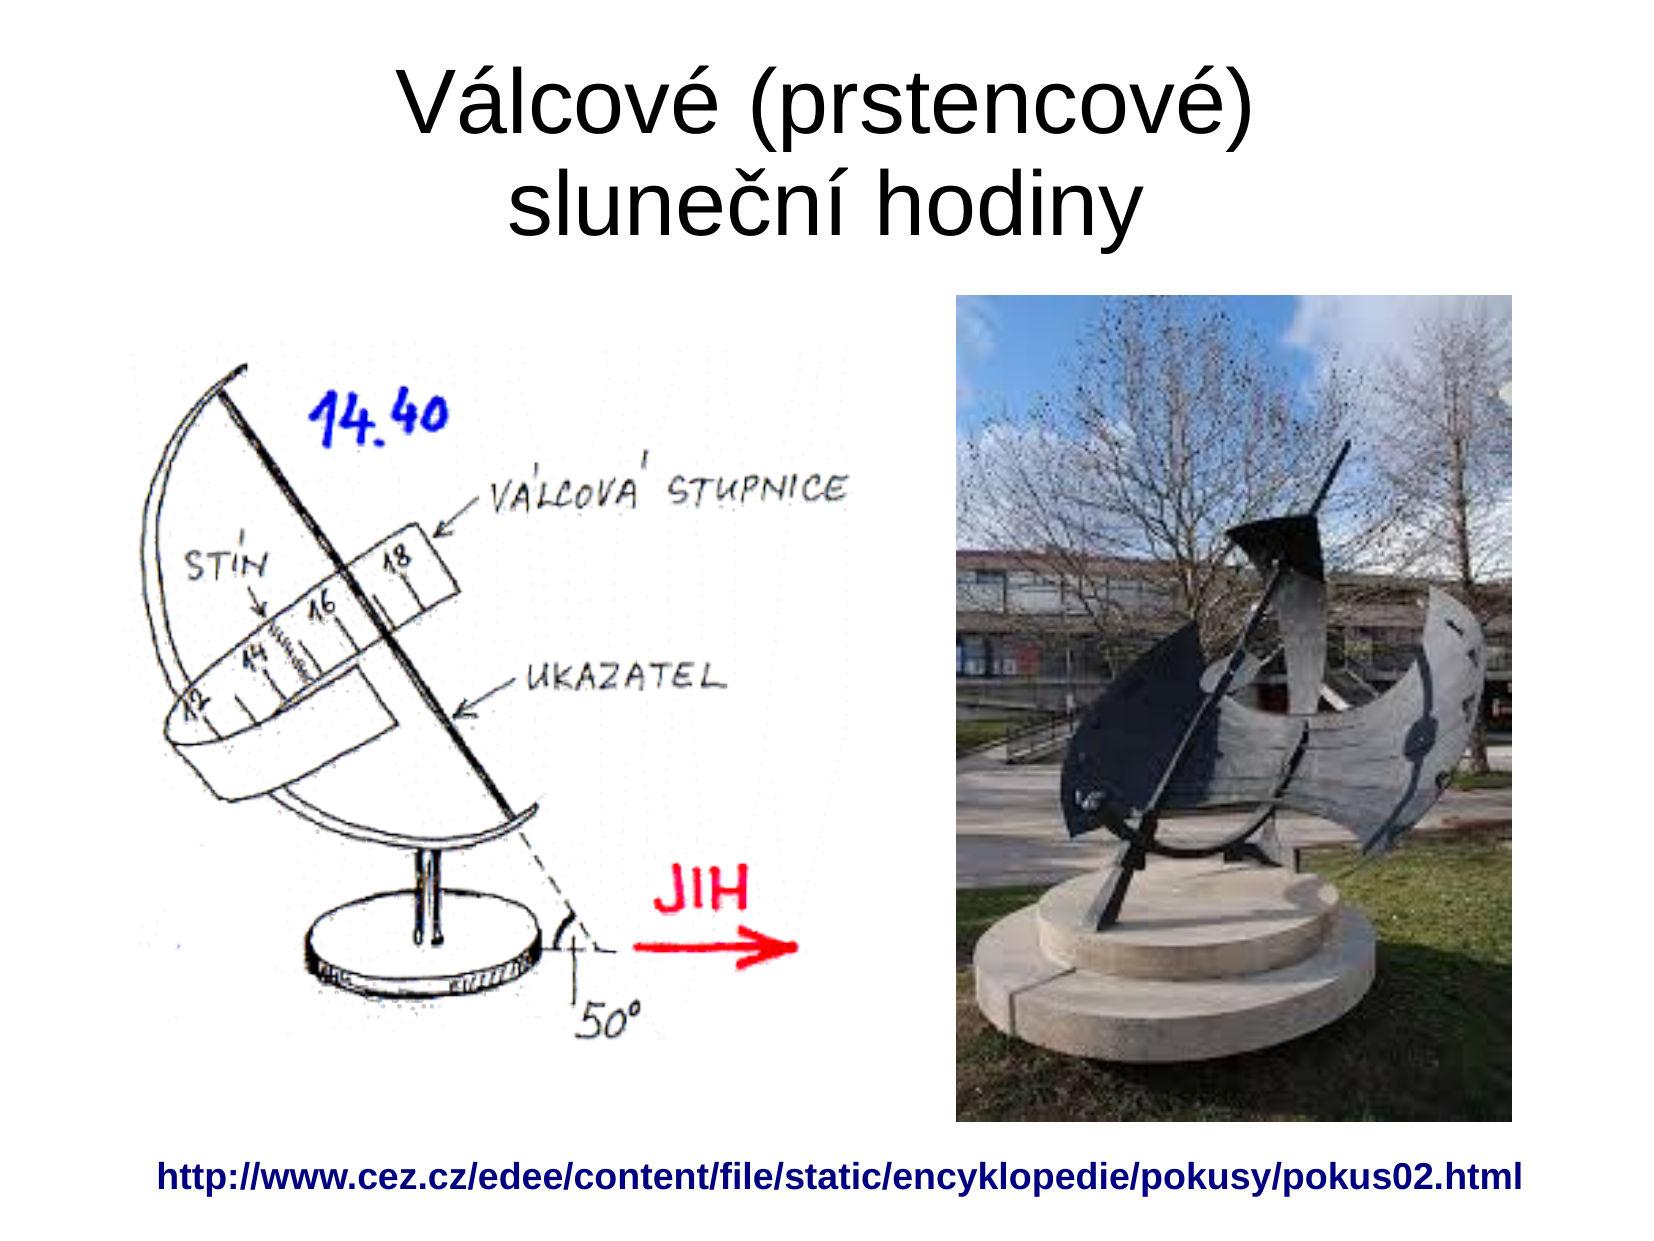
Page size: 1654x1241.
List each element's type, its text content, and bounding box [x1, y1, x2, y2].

picture [118, 343, 865, 1063]
picture [956, 295, 1512, 1123]
text_box http://www.cez.cz/edee/content/file/static/encyklopedie/pokusy/pokus02.html [141, 1147, 1540, 1205]
title Válcové (prstencové) sluneční hodiny [82, 49, 1571, 257]
